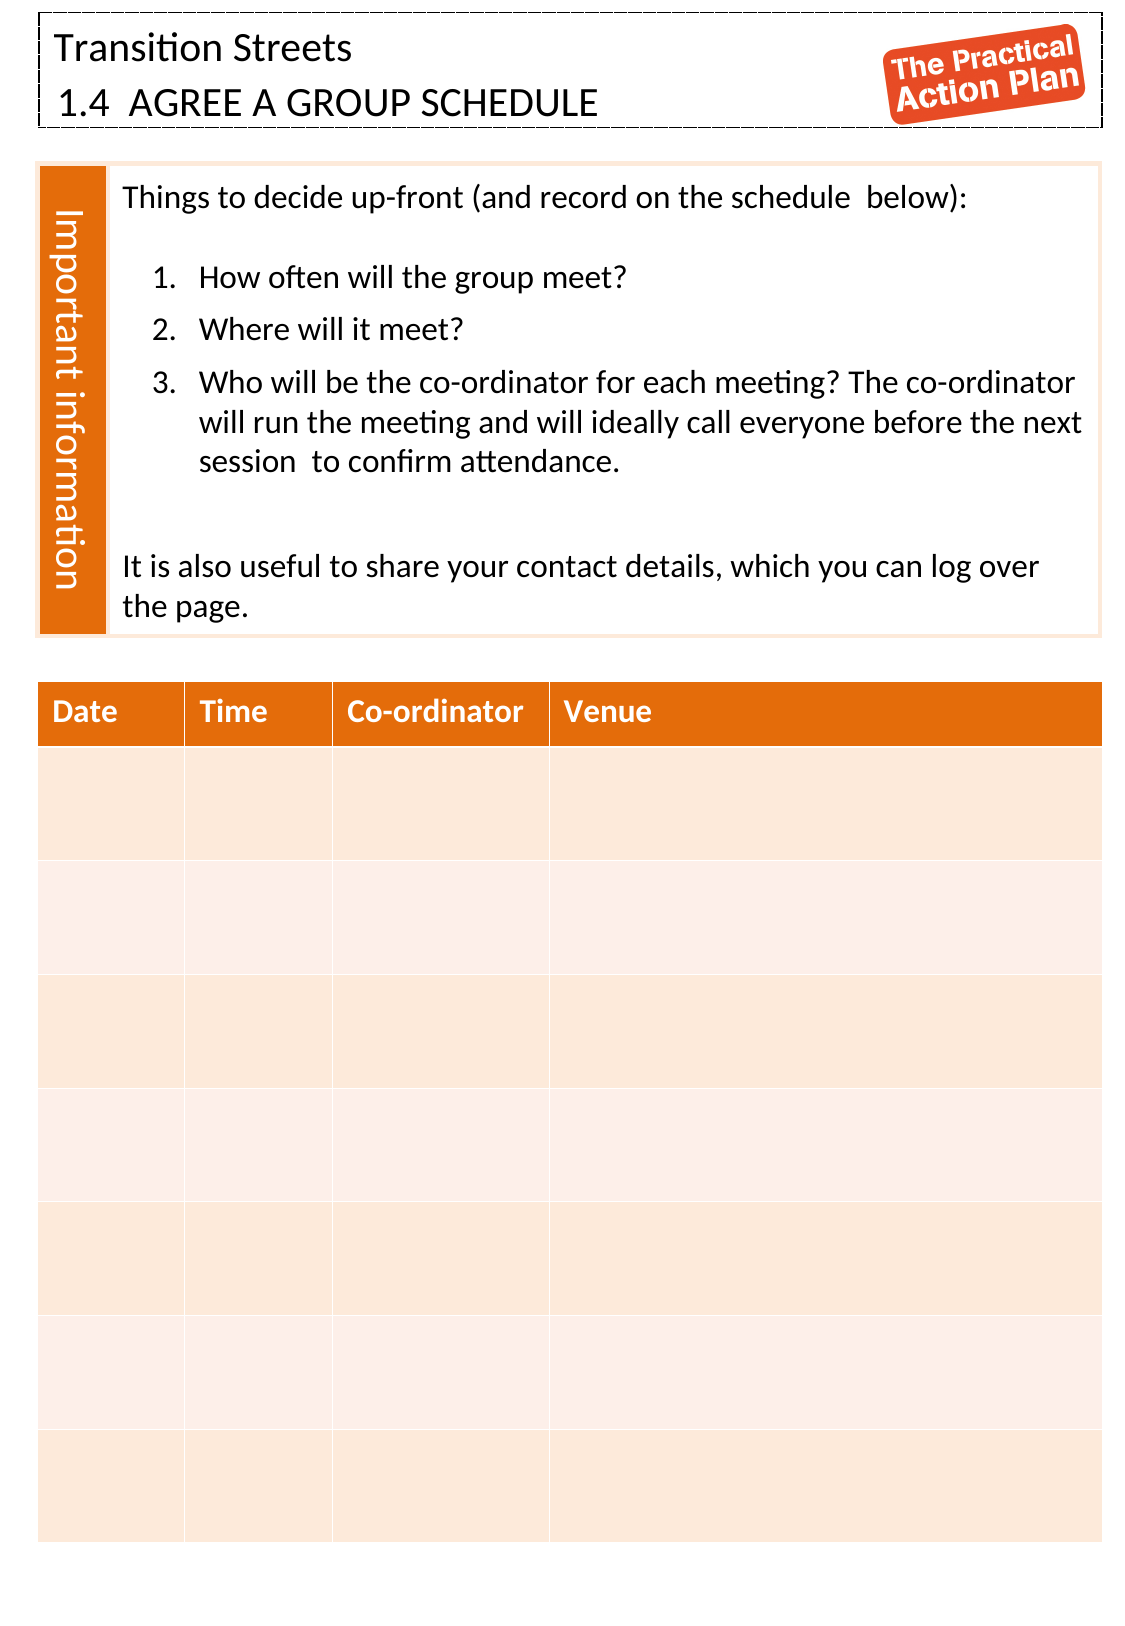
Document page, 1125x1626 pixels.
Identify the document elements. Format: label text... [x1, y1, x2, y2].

table_cell [333, 861, 549, 974]
text_box 1.4 AGREE A GROUP SCHEDULE [42, 67, 671, 133]
table_cell [550, 748, 1102, 860]
table_cell [185, 1316, 332, 1429]
table_cell [333, 748, 549, 860]
table_cell [185, 1430, 332, 1542]
table_cell [38, 861, 184, 974]
table_header Co-ordinator [333, 682, 549, 746]
table_header Time [185, 682, 332, 746]
table_cell [185, 1089, 332, 1201]
table_cell [185, 861, 332, 974]
table_cell [38, 1089, 184, 1201]
table_cell [38, 1202, 184, 1315]
table_cell [185, 748, 332, 860]
table_cell [550, 975, 1102, 1088]
text_box Things to decide up-front (and record on the schedule below): How often will the group meet? Where will it meet? Who will be the co-ordinator for each meeting? The co-ordinator will run the meeting and will ideally call everyone before the next session to confirm attendance. It is also useful to share your contact details, which you can log over the page. [109, 163, 1100, 636]
table_header Date [38, 682, 184, 746]
table_cell [550, 1089, 1102, 1201]
table_cell [550, 1316, 1102, 1429]
table_cell [38, 975, 184, 1088]
table_cell [185, 975, 332, 1088]
text_box Important information [37, 163, 109, 636]
table_header Venue [550, 682, 1102, 746]
table_cell [333, 1316, 549, 1429]
table_cell [38, 748, 184, 860]
table_cell [333, 975, 549, 1088]
table_cell [38, 1316, 184, 1429]
picture [870, 24, 1102, 128]
table_cell [38, 1430, 184, 1542]
table_cell [550, 1430, 1102, 1542]
table_cell [333, 1089, 549, 1201]
table_cell [333, 1430, 549, 1542]
table_cell [185, 1202, 332, 1315]
table_cell [550, 1202, 1102, 1315]
table_cell [333, 1202, 549, 1315]
table_cell [550, 861, 1102, 974]
